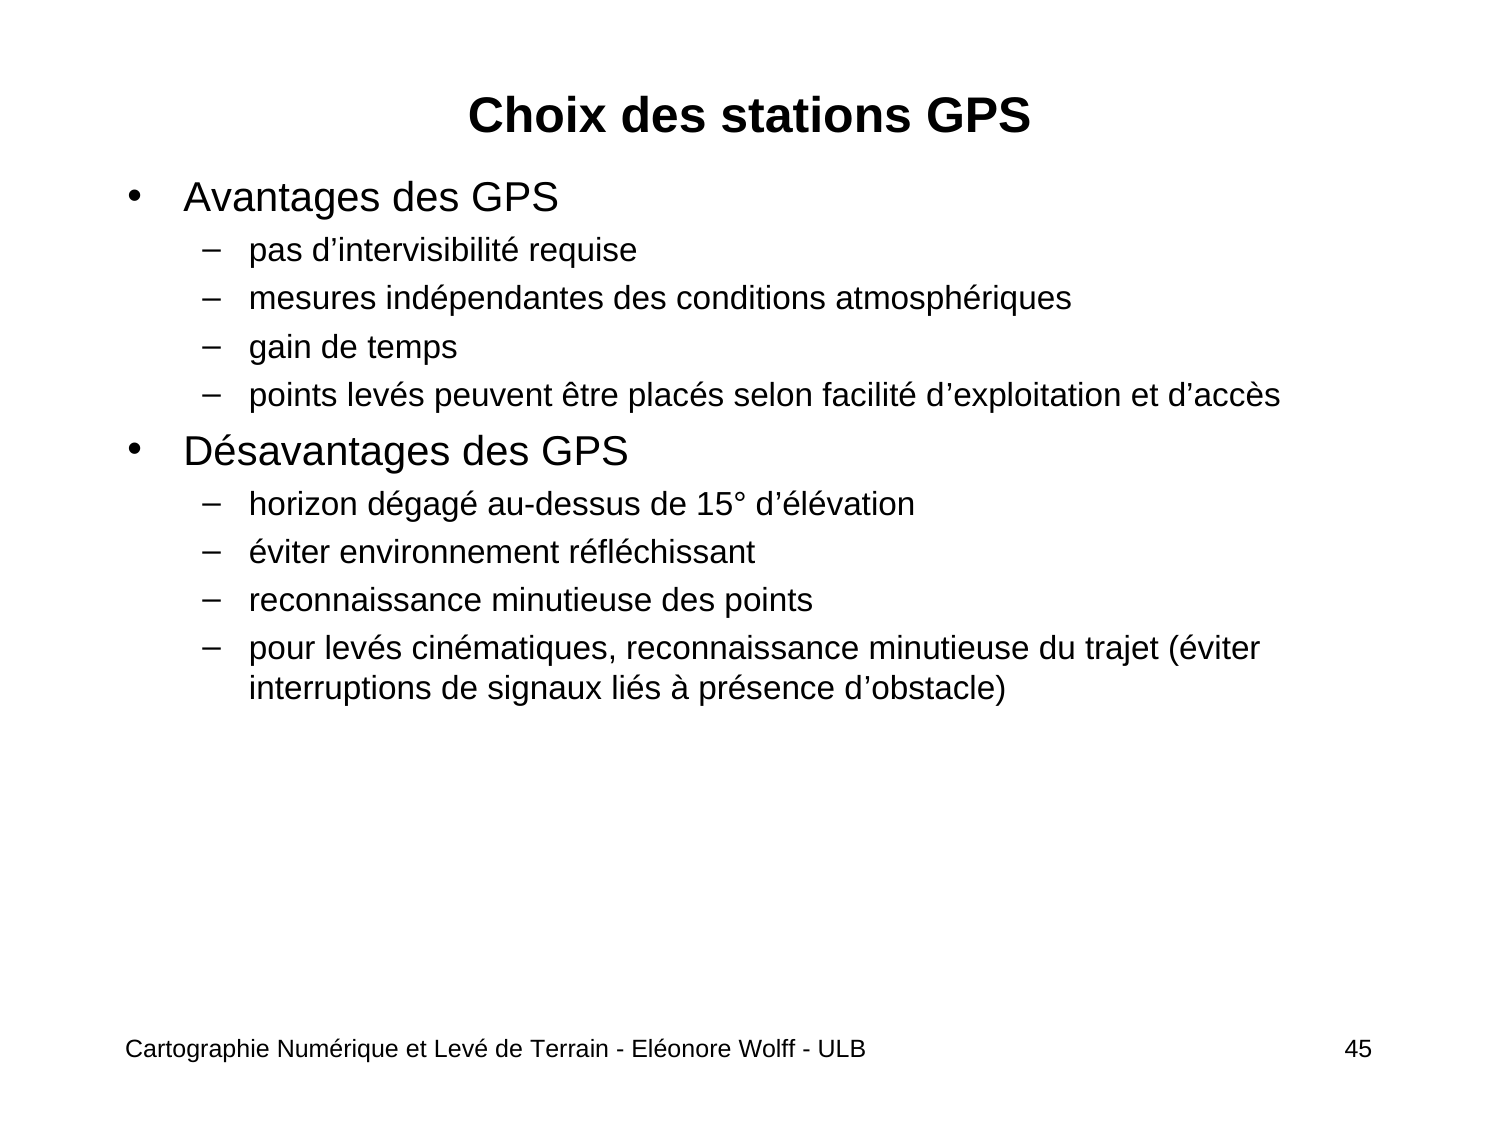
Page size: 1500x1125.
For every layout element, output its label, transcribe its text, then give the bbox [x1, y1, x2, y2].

text_box <number> [1279, 1024, 1388, 1100]
title Choix des stations GPS [112, 68, 1388, 157]
list Avantages des GPS pas d’intervisibilité requise mesures indépendantes des conditions atmosphériques gain de temps points levés peuvent être placés selon facilité d’exploitation et d’accès Désavantages des GPS horizon dégagé au-dessus de 15° d’élévation éviter environnement réfléchissant reconnaissance minutieuse des points pour levés cinématiques, reconnaissance minutieuse du trajet (éviter interruptions de signaux liés à présence d’obstacle)‏ [112, 162, 1388, 1013]
text_box Cartographie Numérique et Levé de Terrain - Eléonore Wolff - ULB [110, 1024, 1271, 1100]
